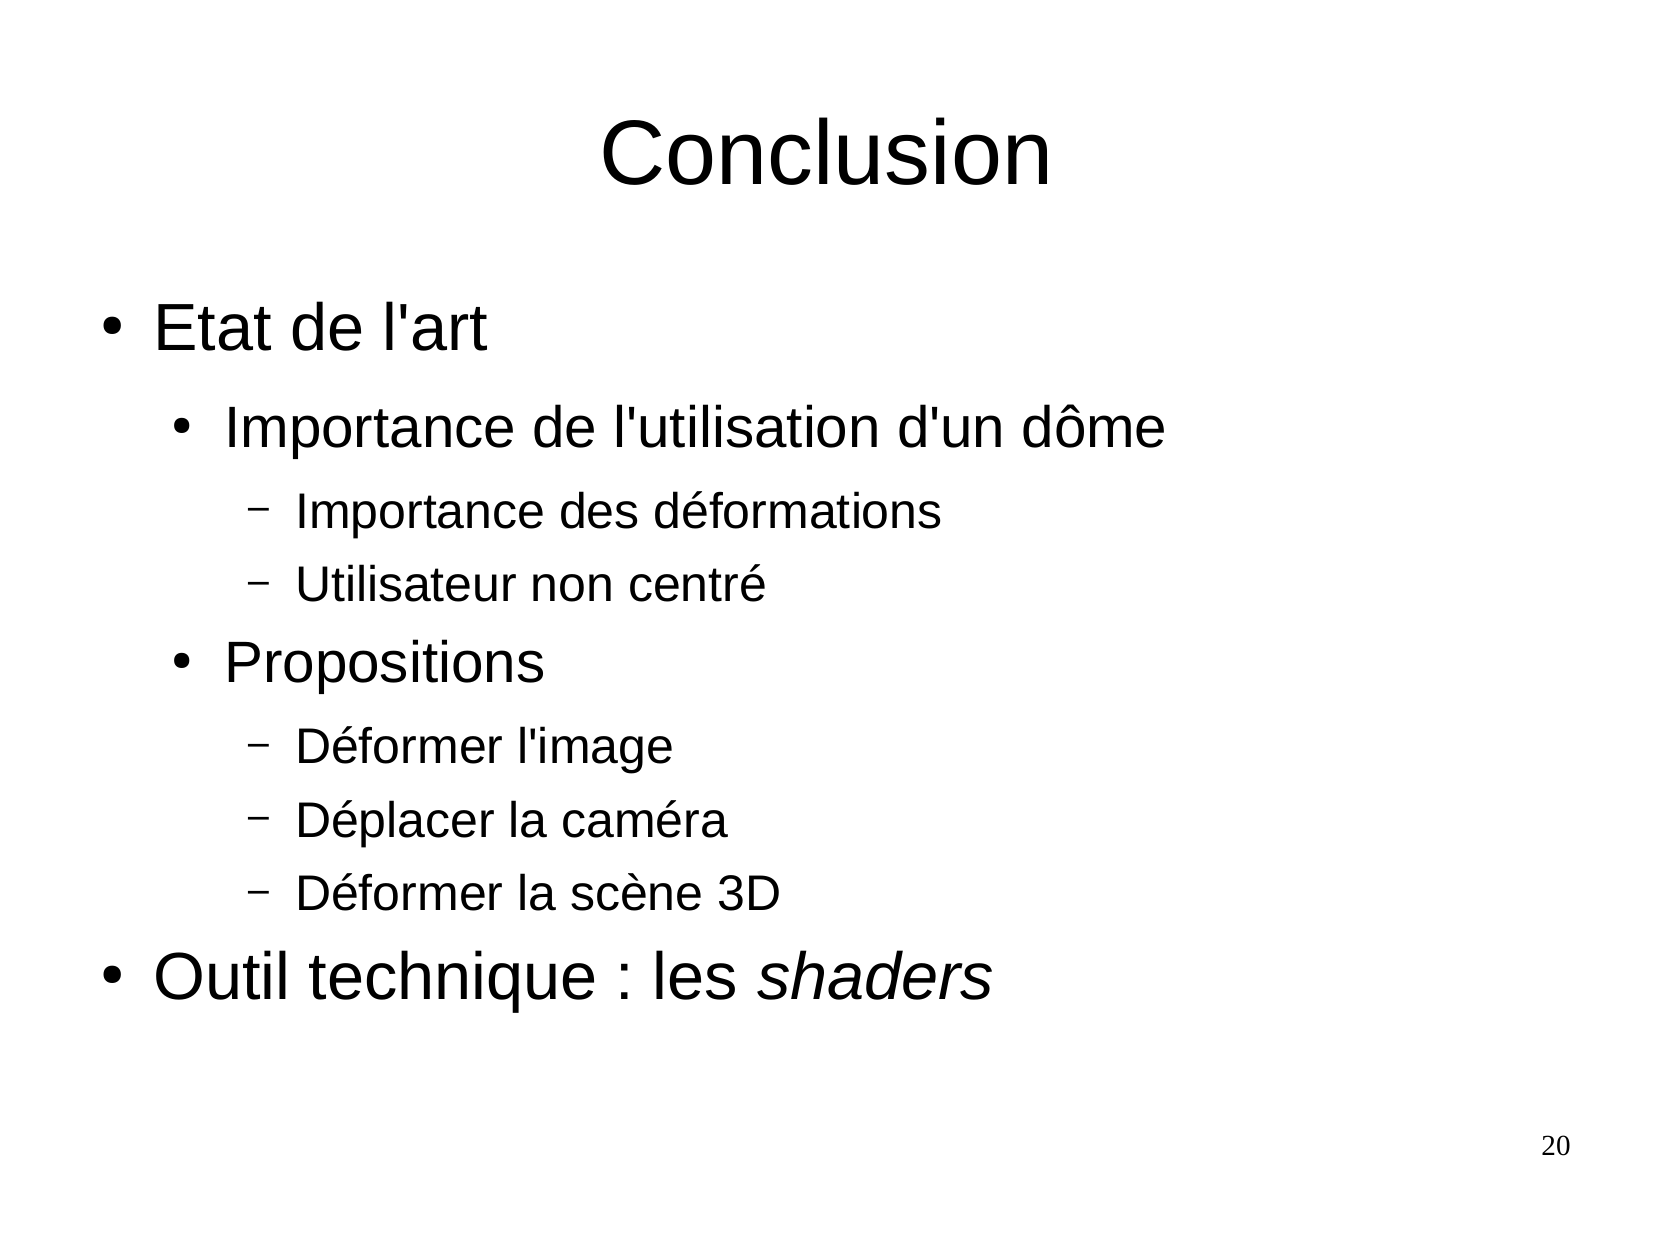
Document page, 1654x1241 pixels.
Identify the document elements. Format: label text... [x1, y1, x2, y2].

list Etat de l'art Importance de l'utilisation d'un dôme Importance des déformations Utilisateur non centré Propositions Déformer l'image Déplacer la caméra Déformer la scène 3D Outil technique : les shaders [82, 290, 1571, 1094]
title Conclusion [82, 49, 1571, 257]
